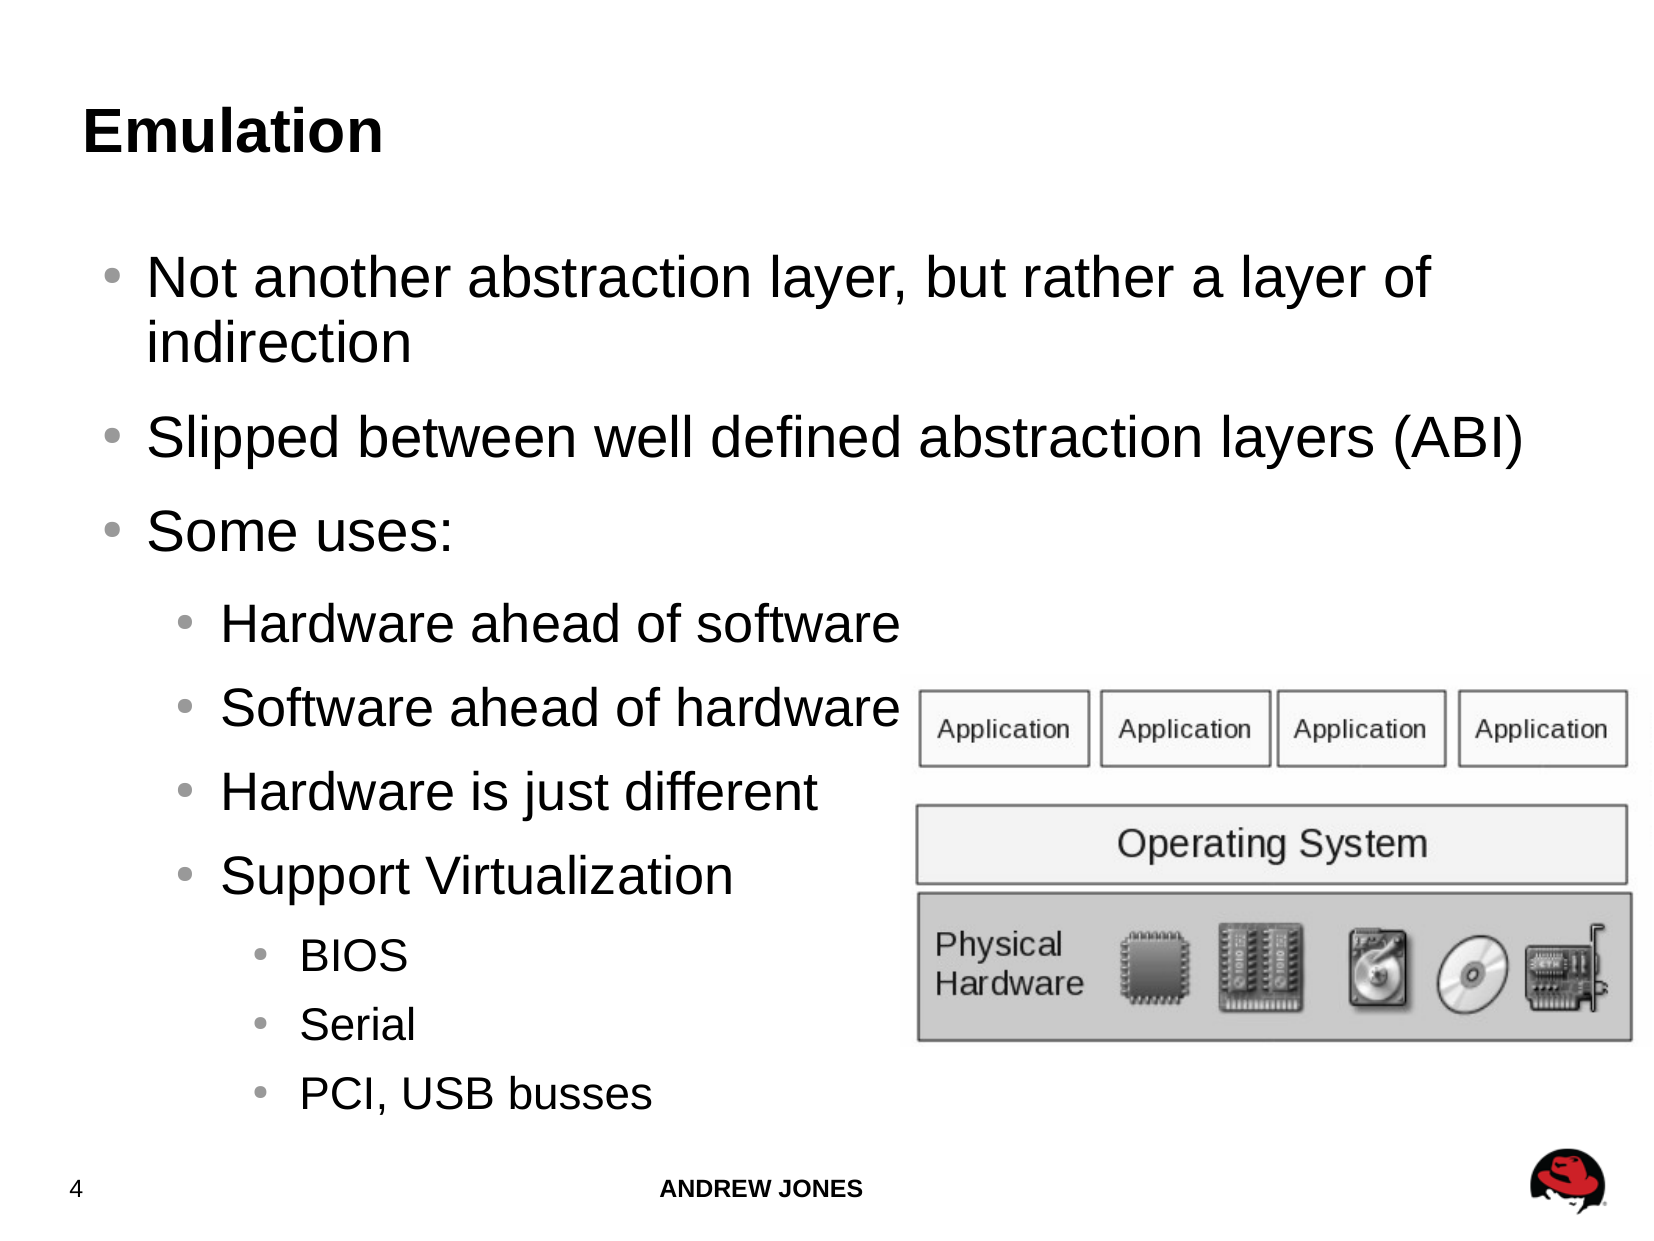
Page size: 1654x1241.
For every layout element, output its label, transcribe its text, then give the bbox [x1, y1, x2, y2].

picture [900, 674, 1652, 1047]
list Not another abstraction layer, but rather a layer of indirection Slipped between well defined abstraction layers (ABI) Some uses: Hardware ahead of software Software ahead of hardware Hardware is just different Support Virtualization BIOS Serial PCI, USB busses [86, 244, 1576, 1120]
picture [1529, 1146, 1613, 1224]
title Emulation [82, 37, 1571, 226]
